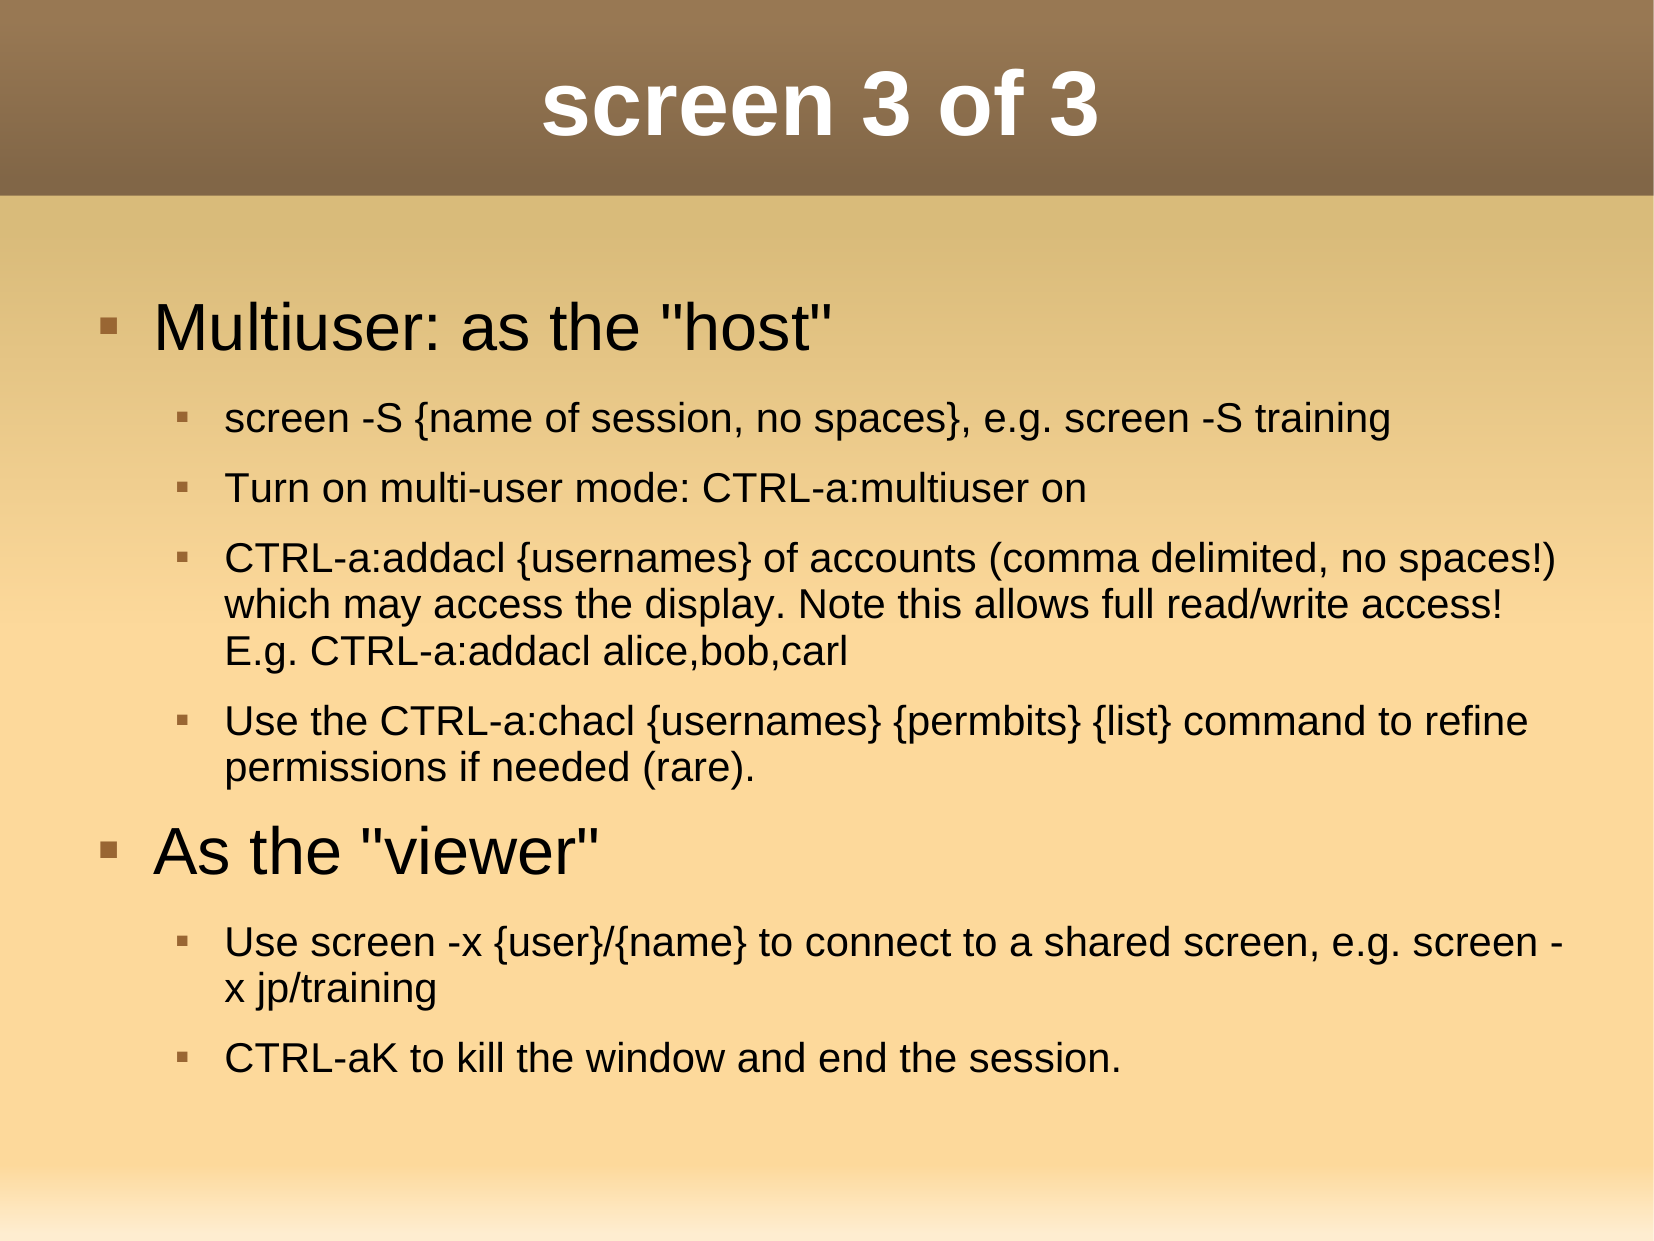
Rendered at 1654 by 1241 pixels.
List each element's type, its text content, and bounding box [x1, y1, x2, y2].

list Multiuser: as the "host" screen -S {name of session, no spaces}, e.g. screen -S training Turn on multi-user mode: CTRL-a:multiuser on CTRL-a:addacl {usernames} of accounts (comma delimited, no spaces!) which may access the display. Note this allows full read/write access! E.g. CTRL-a:addacl alice,bob,carl Use the CTRL-a:chacl {usernames} {permbits} {list} command to refine permissions if needed (rare). As the "viewer" Use screen -x {user}/{name} to connect to a shared screen, e.g. screen -x jp/training CTRL-aK to kill the window and end the session. [82, 290, 1571, 1094]
title screen 3 of 3 [76, 0, 1565, 208]
picture [0, 0, 1654, 1241]
